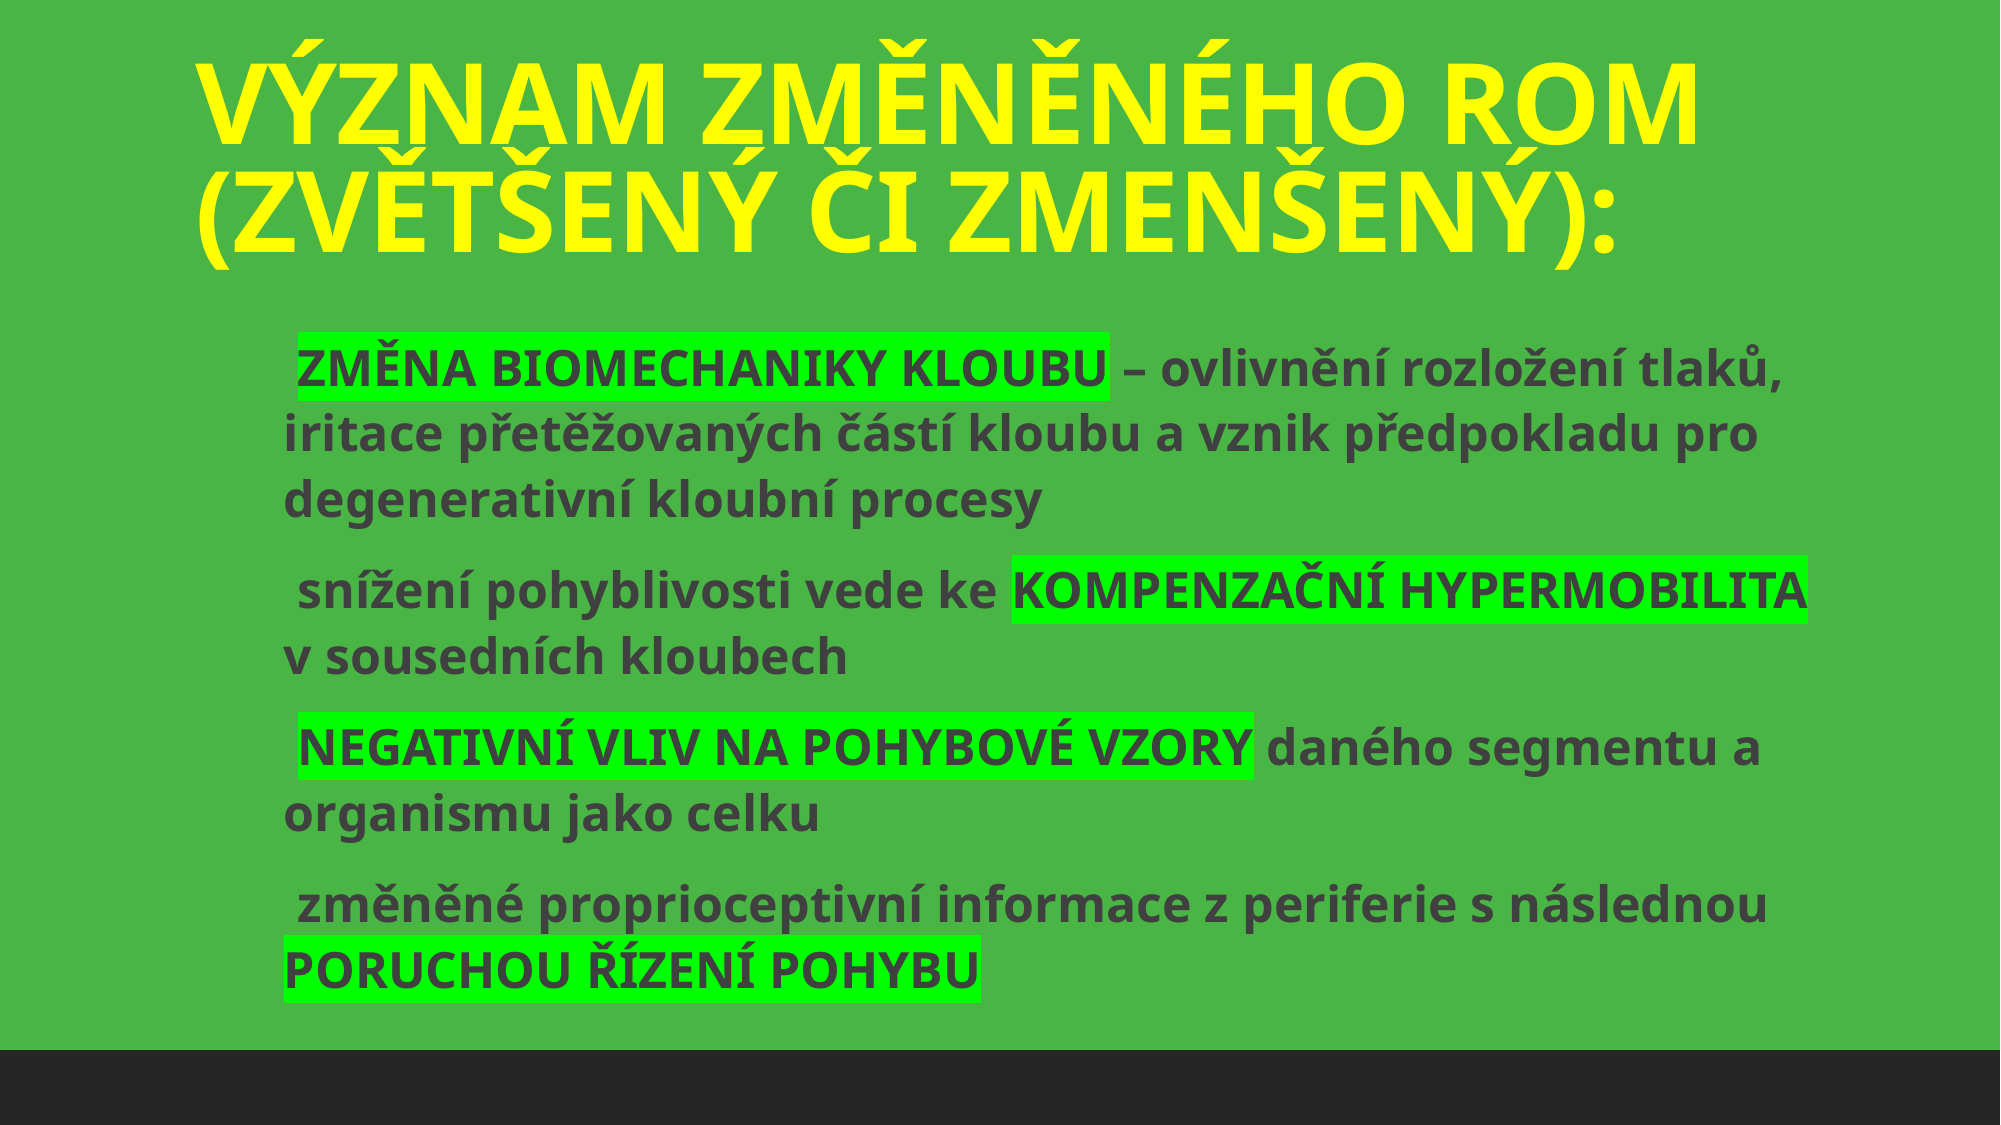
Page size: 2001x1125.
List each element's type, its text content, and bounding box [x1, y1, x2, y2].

title VÝZNAM ZMĚNĚNÉHO ROM (ZVĚTŠENÝ ČI ZMENŠENÝ): [180, 47, 1831, 286]
list ZMĚNA BIOMECHANIKY KLOUBU – ovlivnění rozložení tlaků, iritace přetěžovaných částí kloubu a vznik předpokladu pro degenerativní kloubní procesy snížení pohyblivosti vede ke KOMPENZAČNÍ HYPERMOBILITA v sousedních kloubech NEGATIVNÍ VLIV NA POHYBOVÉ VZORY daného segmentu a organismu jako celku změněné proprioceptivní informace z periferie s následnou PORUCHOU ŘÍZENÍ POHYBU [254, 322, 1907, 1050]
text_box [0, 0, 2000, 1125]
